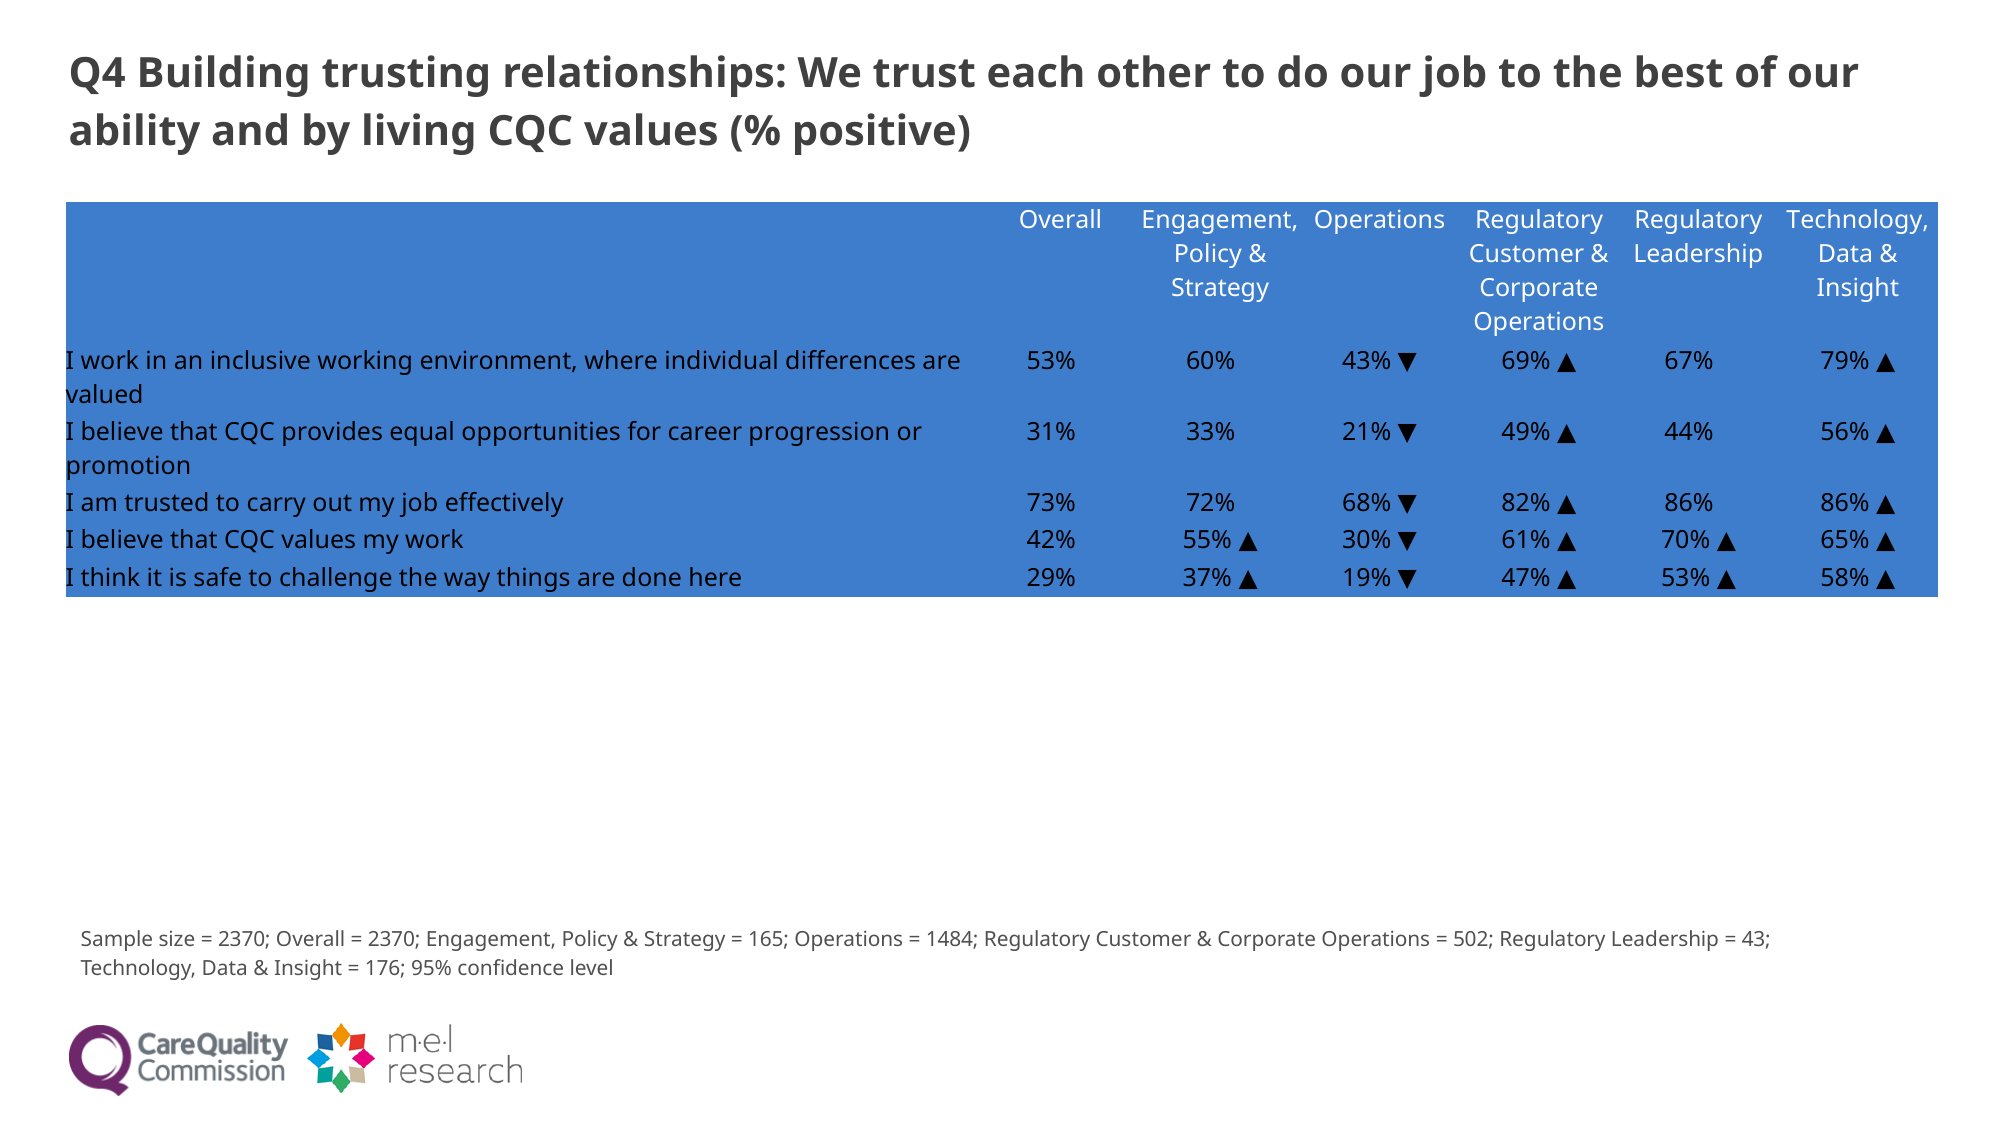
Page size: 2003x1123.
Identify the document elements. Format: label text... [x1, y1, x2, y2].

table_cell I believe that CQC values my work [66, 522, 981, 559]
table_cell 56% ▲ [1778, 414, 1938, 485]
table_header Overall [981, 202, 1140, 343]
table_cell 68% ▼ [1300, 485, 1459, 522]
table_cell I work in an inclusive working environment, where individual differences are valued [66, 343, 981, 414]
table_header Regulatory Leadership [1619, 202, 1778, 343]
table_cell 21% ▼ [1300, 414, 1459, 485]
table_cell 67% [1619, 343, 1778, 414]
table_header Engagement, Policy & Strategy [1140, 202, 1300, 343]
table_cell 47% ▲ [1459, 559, 1619, 597]
table_cell 73% [981, 485, 1140, 522]
picture [307, 1023, 522, 1093]
table_cell I believe that CQC provides equal opportunities for career progression or promotion [66, 414, 981, 485]
table_cell I think it is safe to challenge the way things are done here [66, 559, 981, 597]
table_cell 53% ▲ [1619, 559, 1778, 597]
table_cell 79% ▲ [1778, 343, 1938, 414]
table_header [66, 202, 981, 343]
table_cell 43% ▼ [1300, 343, 1459, 414]
table_cell 60% [1140, 343, 1300, 414]
table_cell 37% ▲ [1140, 559, 1300, 597]
table_cell 55% ▲ [1140, 522, 1300, 559]
table_cell 49% ▲ [1459, 414, 1619, 485]
table_cell 72% [1140, 485, 1300, 522]
table_cell 29% [981, 559, 1140, 597]
table_cell 58% ▲ [1778, 559, 1938, 597]
table_header Operations [1300, 202, 1459, 343]
table_cell 69% ▲ [1459, 343, 1619, 414]
table_header Regulatory Customer & Corporate Operations [1459, 202, 1619, 343]
table_cell 33% [1140, 414, 1300, 485]
text_box Sample size = 2370; Overall = 2370; Engagement, Policy & Strategy = 165; Operations = 1484; Regulatory Customer & Corporate Operations = 502; Regulatory Leadership = 43; Technology, Data & Insight = 176; 95% confidence level [66, 914, 1936, 989]
table_cell 82% ▲ [1459, 485, 1619, 522]
table_cell 86% ▲ [1778, 485, 1938, 522]
table_header Technology, Data & Insight [1778, 202, 1938, 343]
table_cell 30% ▼ [1300, 522, 1459, 559]
table_cell 70% ▲ [1619, 522, 1778, 559]
table_cell 61% ▲ [1459, 522, 1619, 559]
picture [67, 1023, 291, 1099]
table_cell 65% ▲ [1778, 522, 1938, 559]
table_cell 42% [981, 522, 1140, 559]
table_cell 31% [981, 414, 1140, 485]
table_cell 44% [1619, 414, 1778, 485]
table_cell 86% [1619, 485, 1778, 522]
table_cell I am trusted to carry out my job effectively [66, 485, 981, 522]
title Q4 Building trusting relationships: We trust each other to do our job to the best of our ability and by living CQC values (% positive) [68, 35, 1936, 152]
table_cell 19% ▼ [1300, 559, 1459, 597]
table_cell 53% [981, 343, 1140, 414]
